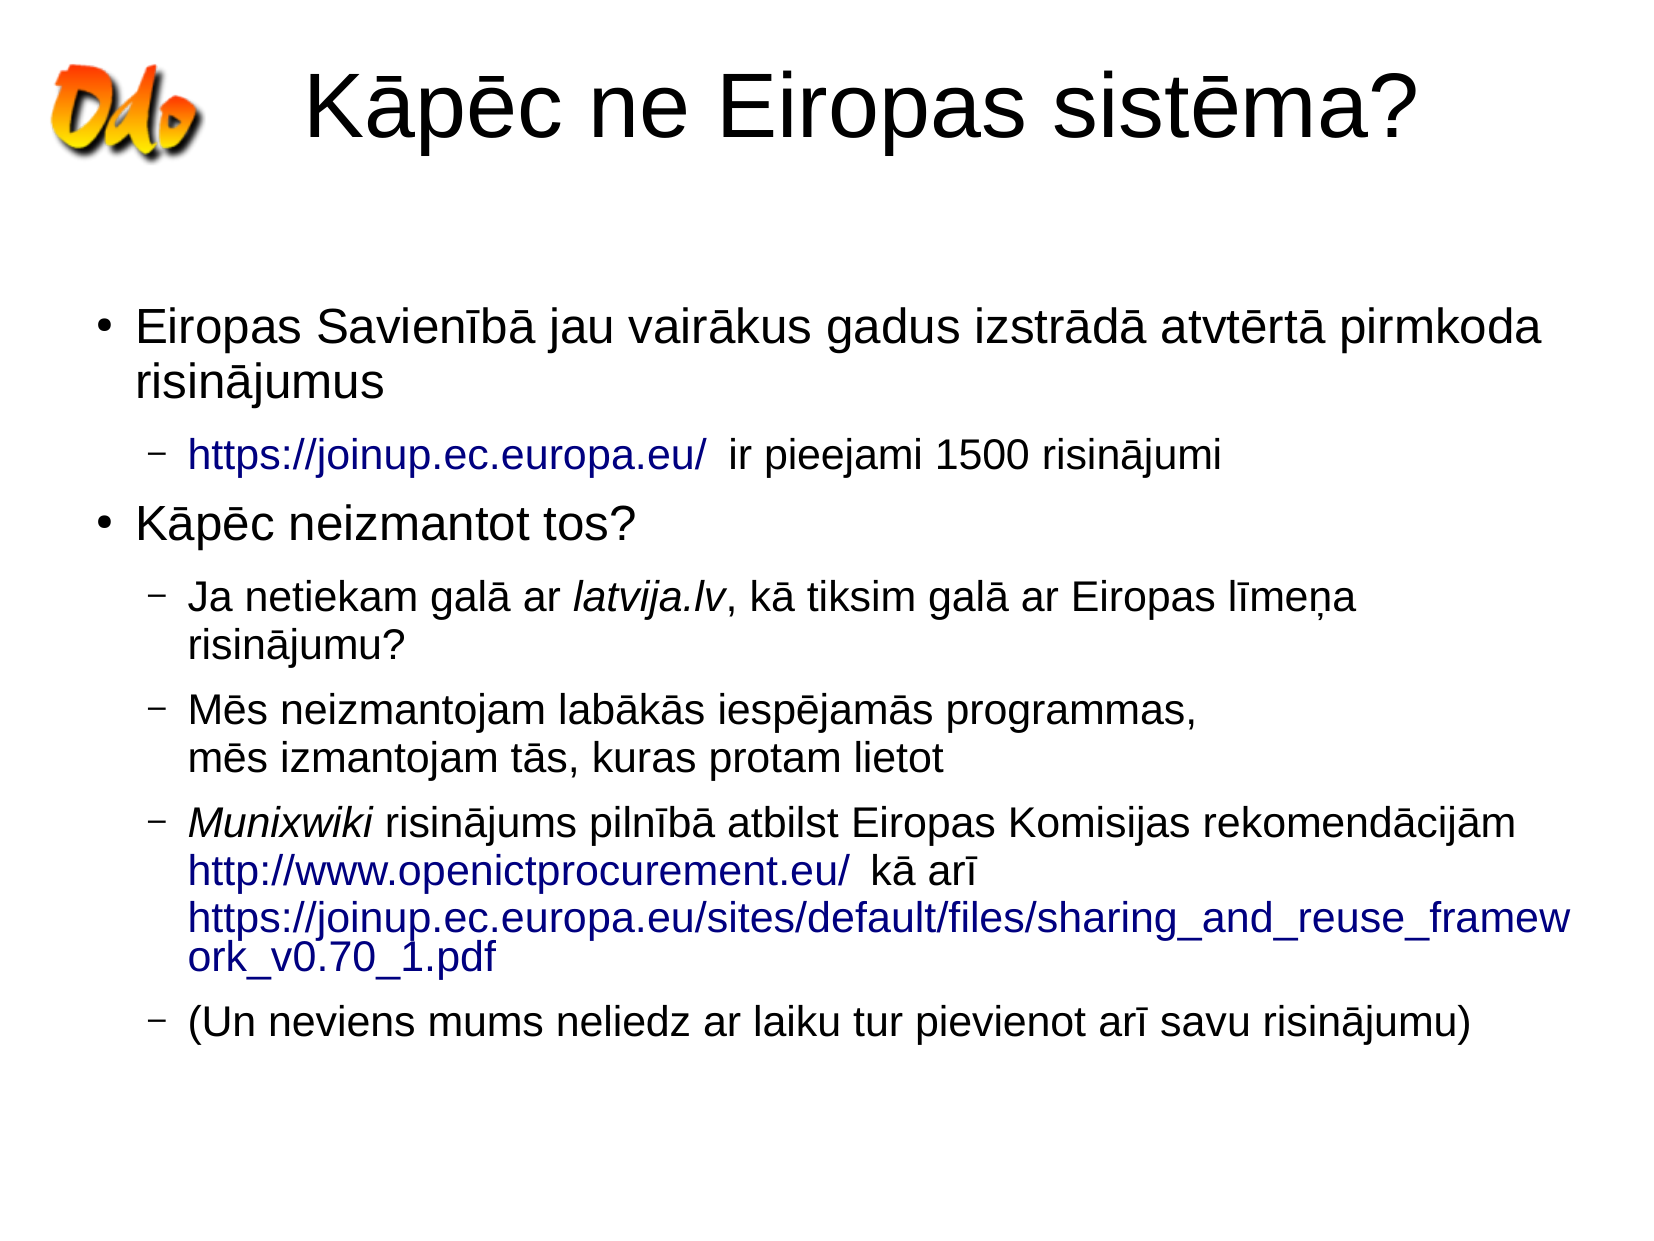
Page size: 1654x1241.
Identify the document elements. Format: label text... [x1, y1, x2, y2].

picture [23, 47, 118, 169]
list Eiropas Savienībā jau vairākus gadus izstrādā atvtērtā pirmkoda risinājumus https://joinup.ec.europa.eu/ ir pieejami 1500 risinājumi Kāpēc neizmantot tos? Ja netiekam galā ar latvija.lv, kā tiksim galā ar Eiropas līmeņa risinājumu? Mēs neizmantojam labākās iespējamās programmas, mēs izmantojam tās, kuras protam lietot Munixwiki risinājums pilnībā atbilst Eiropas Komisijas rekomendācijām http://www.openictprocurement.eu/ kā arī https://joinup.ec.europa.eu/sites/default/files/sharing_and_reuse_framework_v0.70_1.pdf (Un neviens mums neliedz ar laiku tur pievienot arī savu risinājumu) [82, 299, 1571, 1019]
title Kāpēc ne Eiropas sistēma? [118, 35, 1607, 178]
